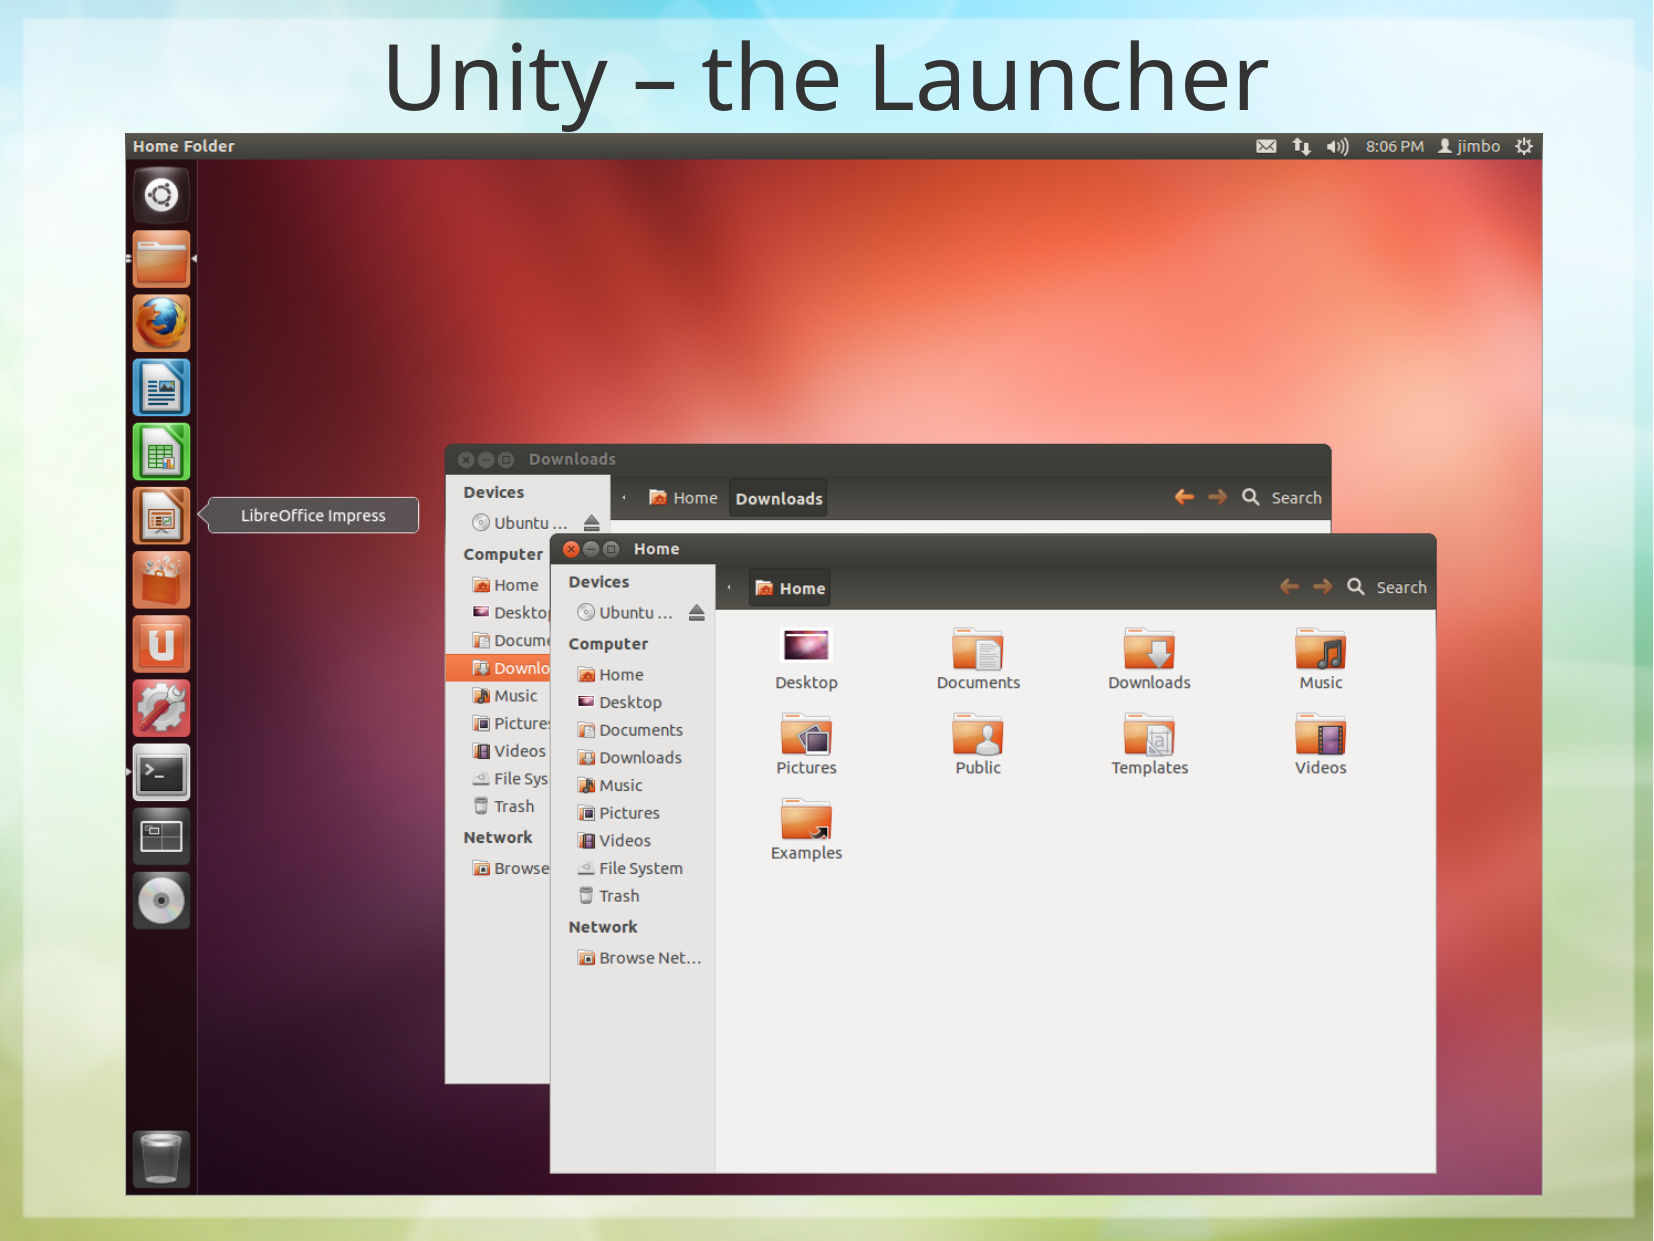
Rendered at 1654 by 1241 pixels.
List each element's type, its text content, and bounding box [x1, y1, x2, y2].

picture [0, 0, 1654, 1241]
title Unity – the Launcher [82, 0, 1571, 151]
